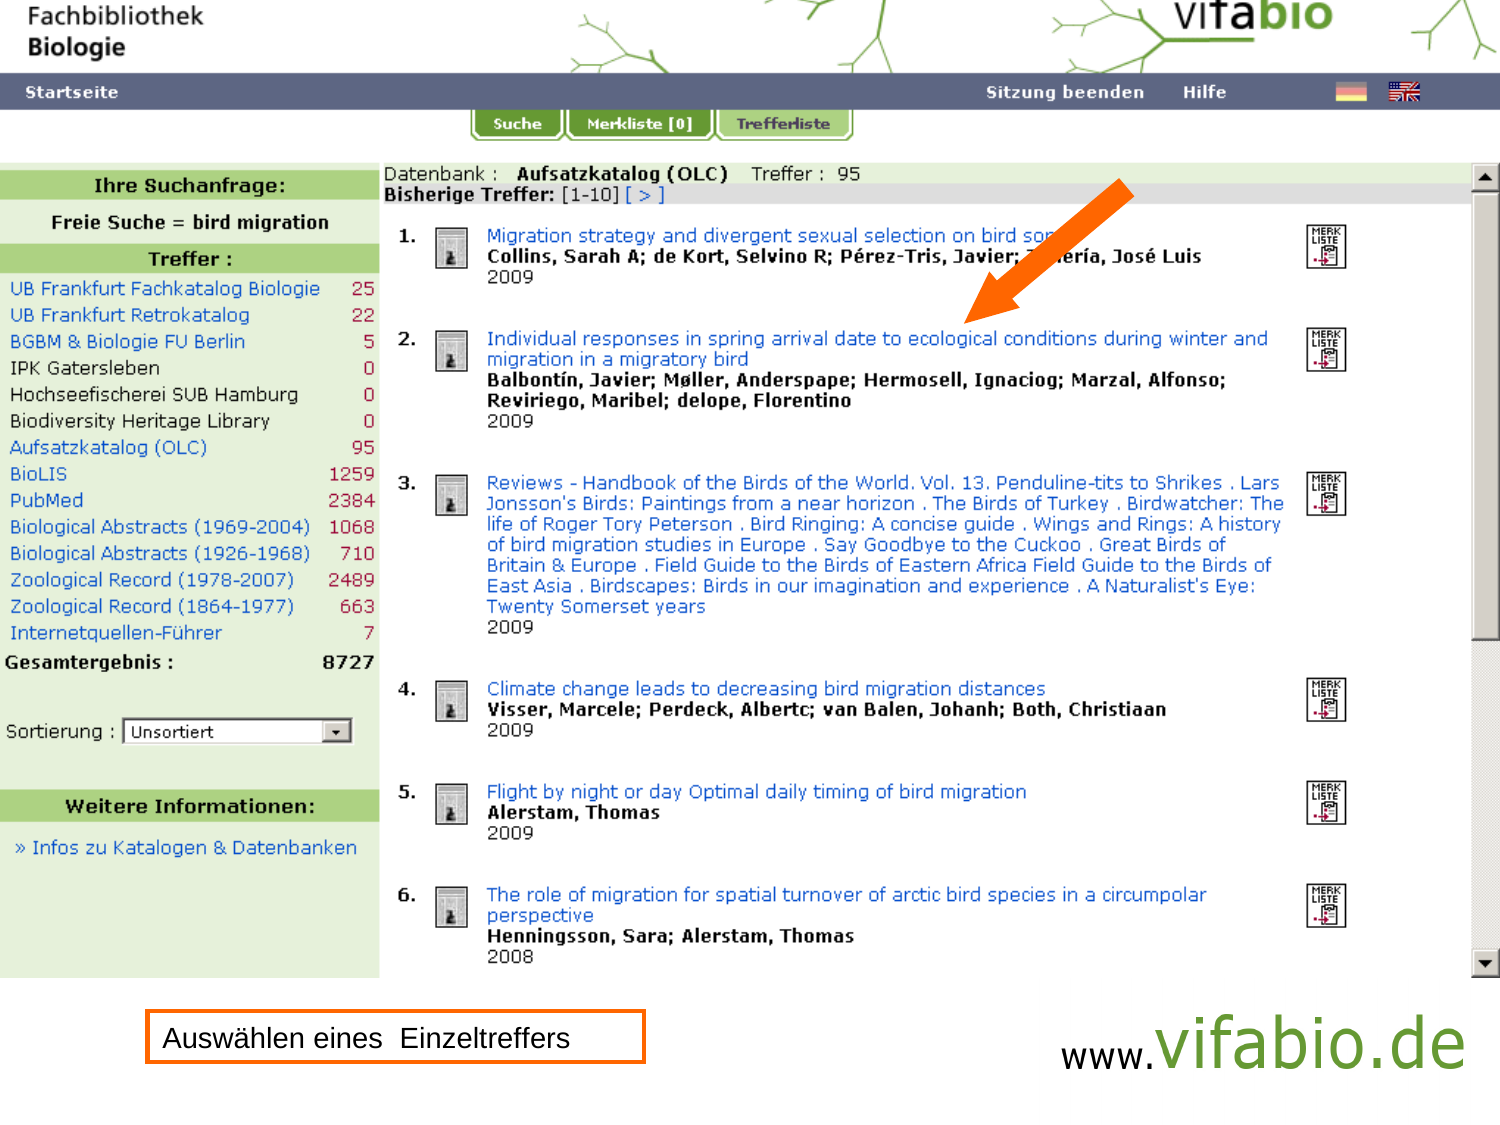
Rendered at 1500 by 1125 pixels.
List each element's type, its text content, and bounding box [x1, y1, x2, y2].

text_box [963, 178, 1135, 324]
picture [0, 0, 1500, 1125]
text_box Auswählen eines Einzeltreffers [147, 1011, 644, 1062]
